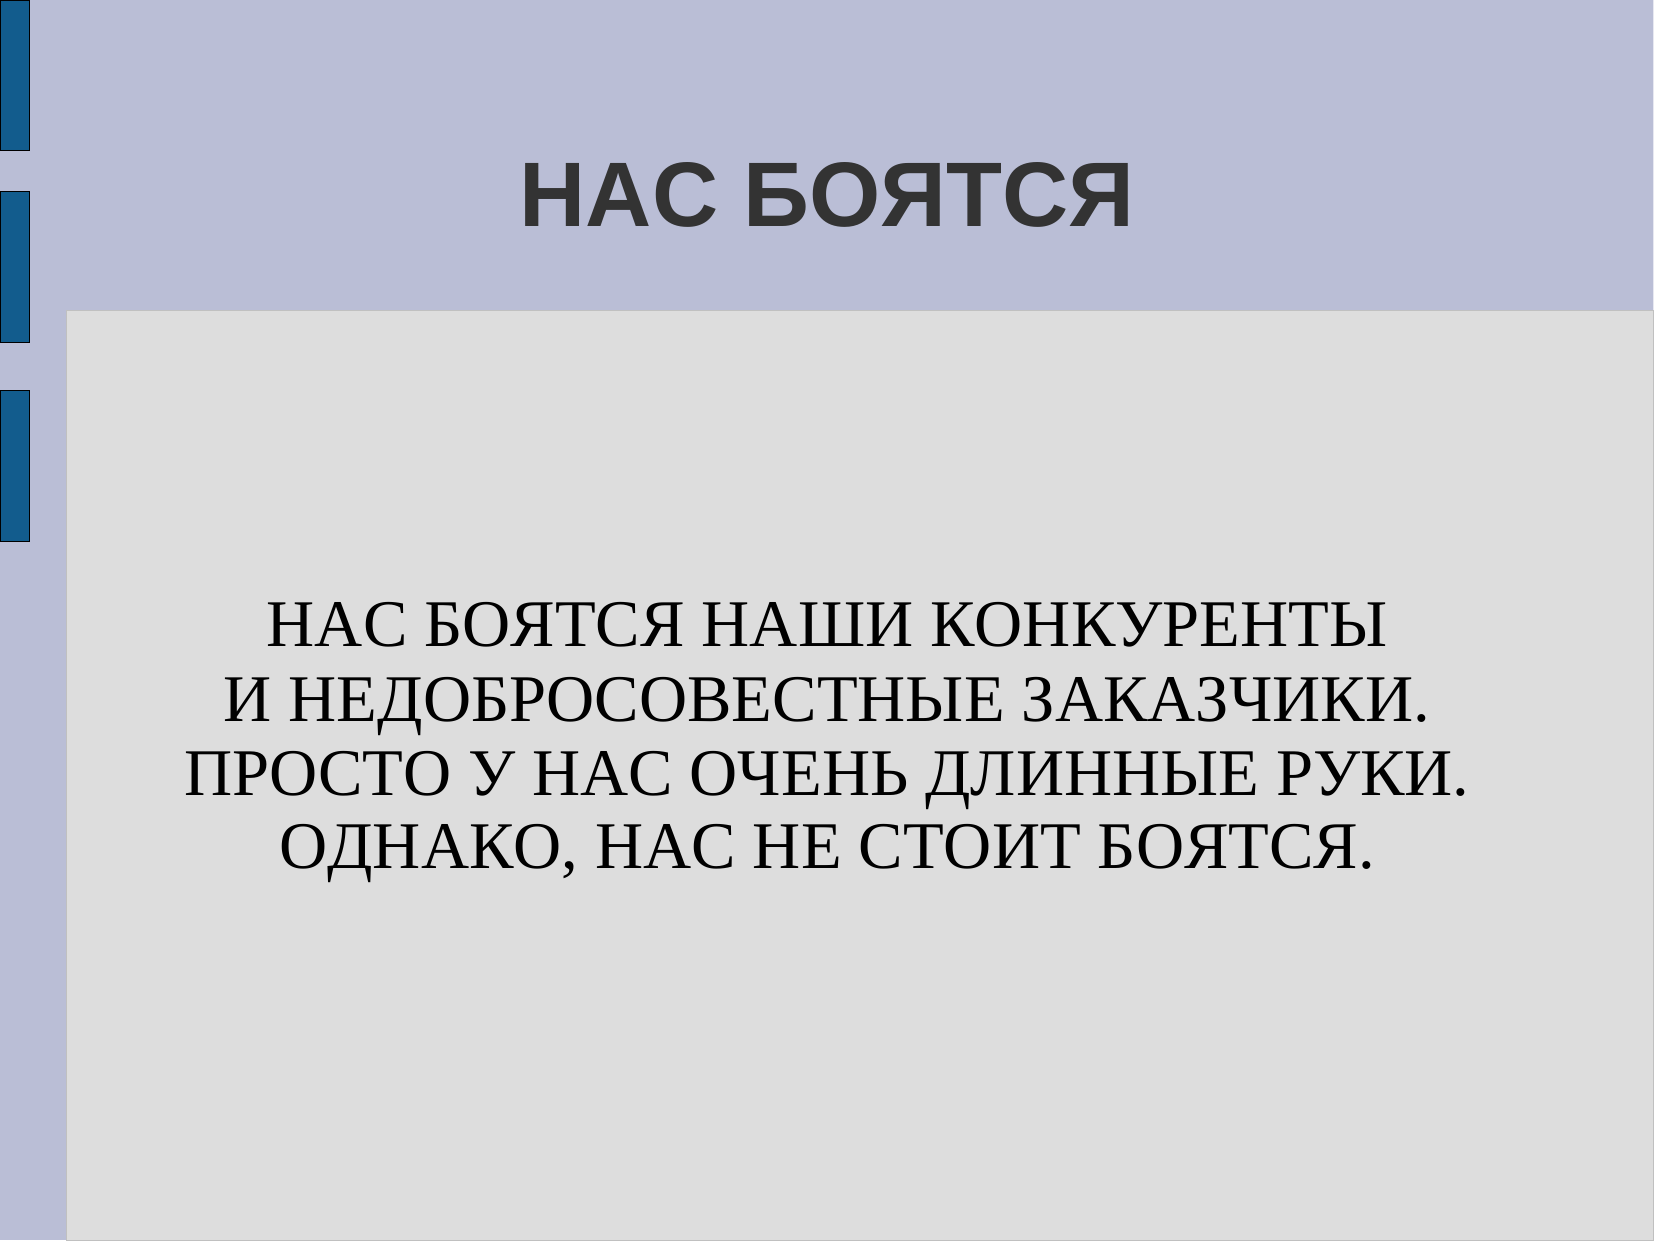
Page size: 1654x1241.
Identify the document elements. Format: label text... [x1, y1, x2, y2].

title НАС БОЯТСЯ [121, 91, 1534, 299]
subtitle НАС БОЯТСЯ НАШИ КОНКУРЕНТЫ И НЕДОБРОСОВЕСТНЫЕ ЗАКАЗЧИКИ. ПРОСТО У НАС ОЧЕНЬ ДЛИННЫЕ РУКИ. ОДНАКО, НАС НЕ СТОИТ БОЯТСЯ. [121, 344, 1534, 1127]
